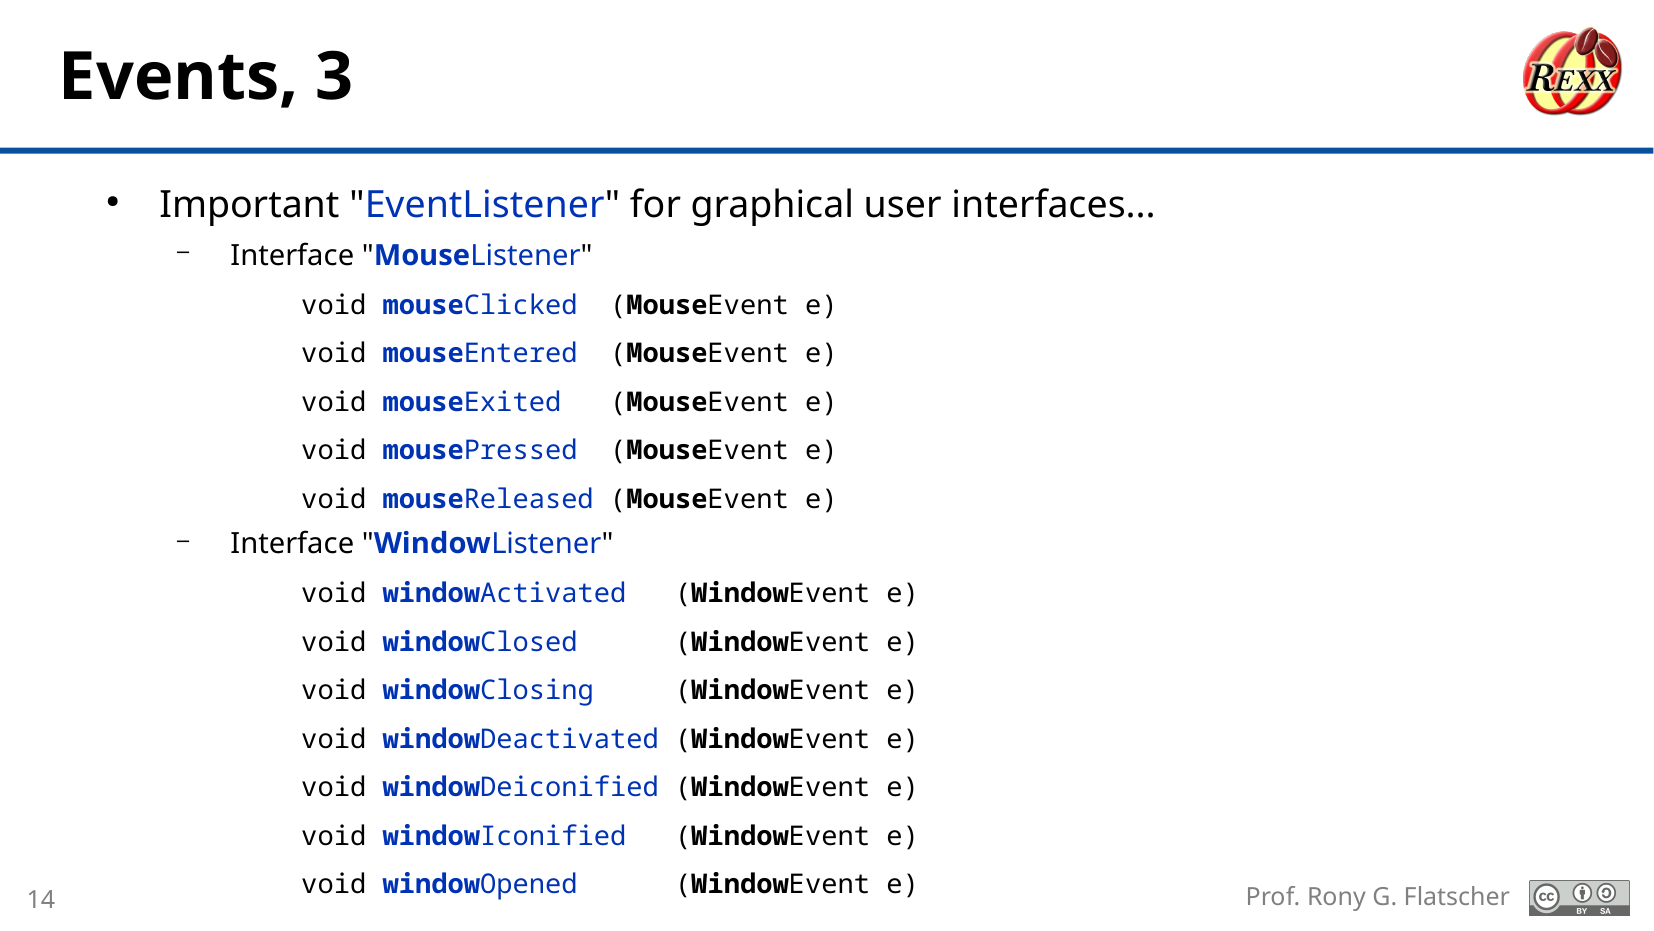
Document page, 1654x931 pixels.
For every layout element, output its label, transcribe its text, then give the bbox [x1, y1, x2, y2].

title Events, 3 [0, 0, 1625, 148]
list Important "EventListener" for graphical user interfaces... Interface "MouseListener" void mouseClicked (MouseEvent e) void mouseEntered (MouseEvent e) void mouseExited (MouseEvent e) void mousePressed (MouseEvent e) void mouseReleased (MouseEvent e) Interface "WindowListener" void windowActivated (WindowEvent e) void windowClosed (WindowEvent e) void windowClosing (WindowEvent e) void windowDeactivated (WindowEvent e) void windowDeiconified (WindowEvent e) void windowIconified (WindowEvent e) void windowOpened (WindowEvent e) [88, 177, 1577, 857]
